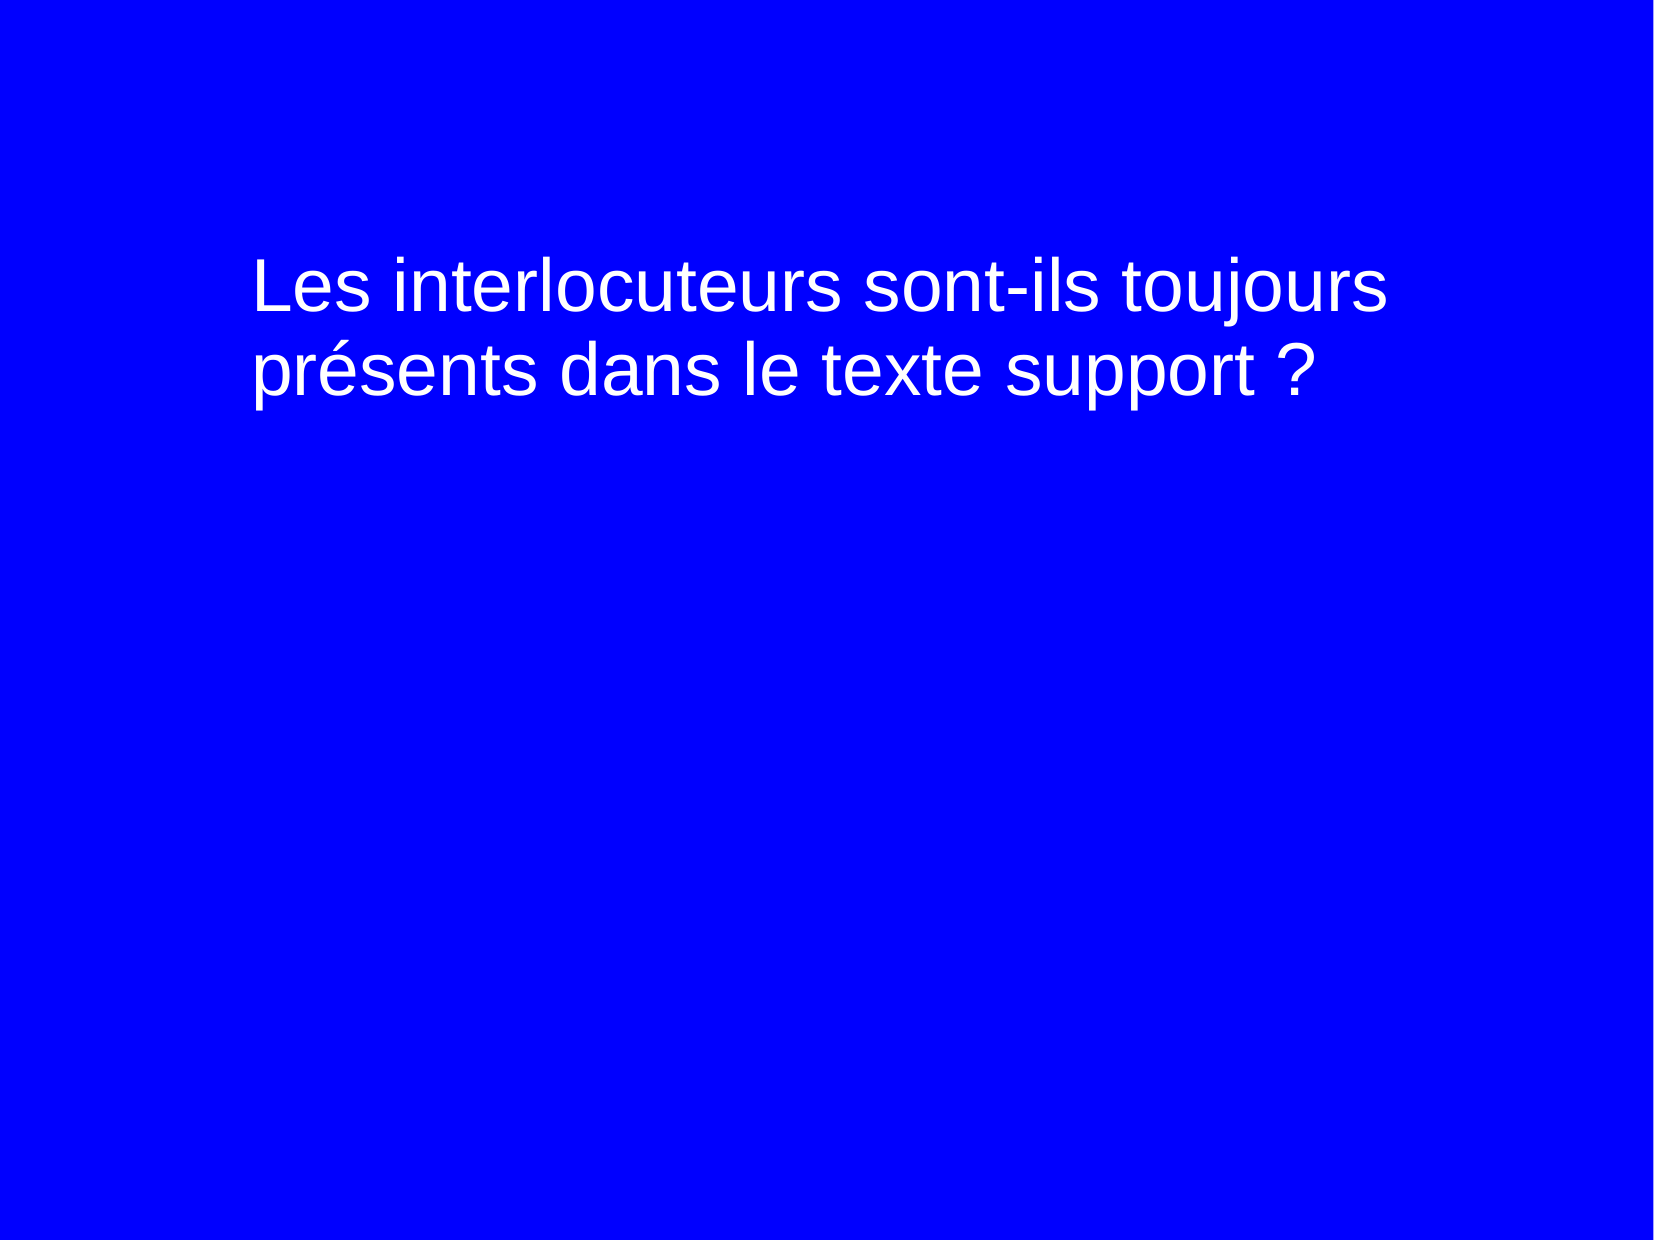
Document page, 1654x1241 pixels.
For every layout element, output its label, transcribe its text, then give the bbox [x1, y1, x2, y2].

text_box Les interlocuteurs sont-ils toujours présents dans le texte support ? [236, 236, 1506, 419]
